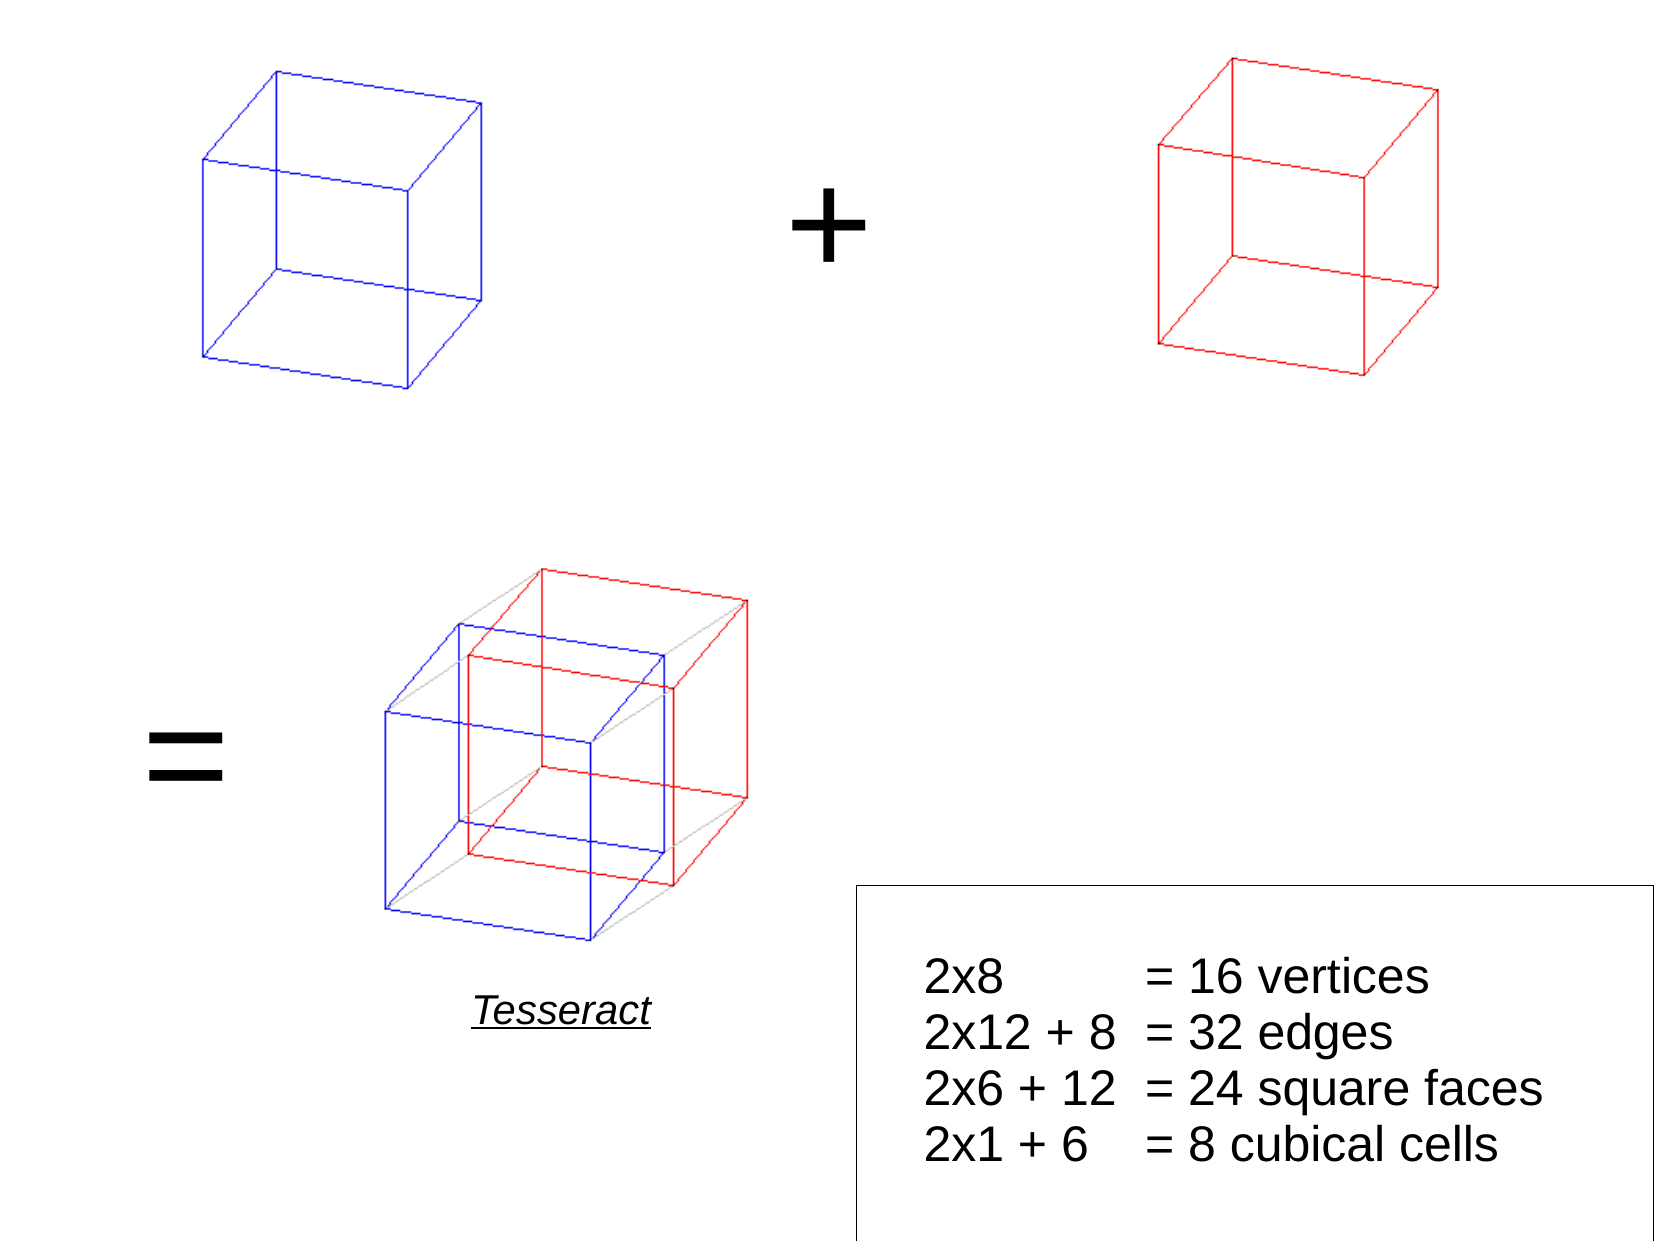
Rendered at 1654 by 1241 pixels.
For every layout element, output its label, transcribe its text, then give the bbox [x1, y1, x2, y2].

text_box Tesseract [425, 968, 697, 1052]
text_box = [112, 670, 260, 839]
picture [377, 553, 753, 946]
picture [1133, 47, 1450, 384]
text_box + [755, 139, 904, 308]
picture [193, 68, 487, 391]
text_box 2x8 = 16 vertices 2x12 + 8 = 32 edges 2x6 + 12 = 24 square faces 2x1 + 6 = 8 cubical cells [923, 909, 1633, 1211]
